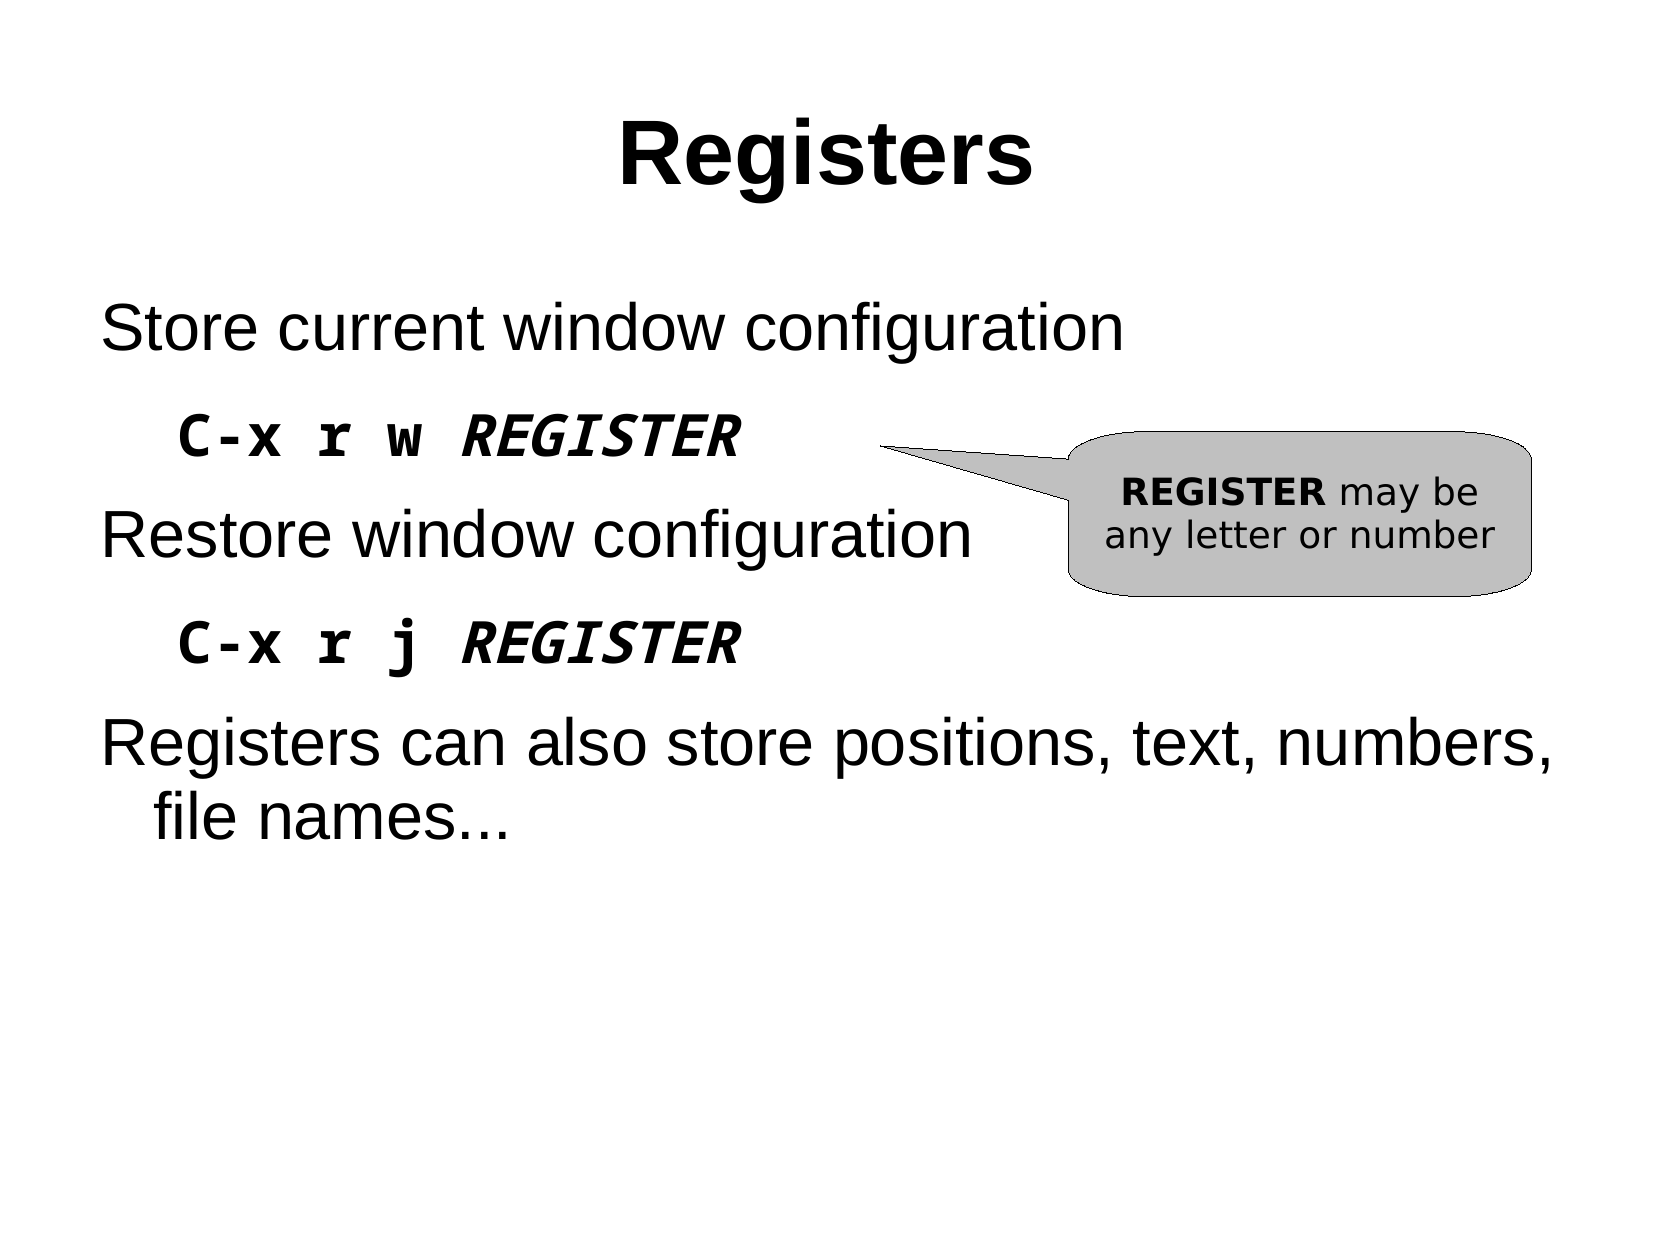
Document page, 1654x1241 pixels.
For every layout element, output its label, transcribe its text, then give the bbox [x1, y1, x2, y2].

text_box REGISTER may be any letter or number [880, 431, 1532, 597]
list Store current window configuration C-x r w REGISTER Restore window configuration C-x r j REGISTER Registers can also store positions, text, numbers, file names... [82, 290, 1571, 1094]
title Registers [82, 56, 1571, 250]
